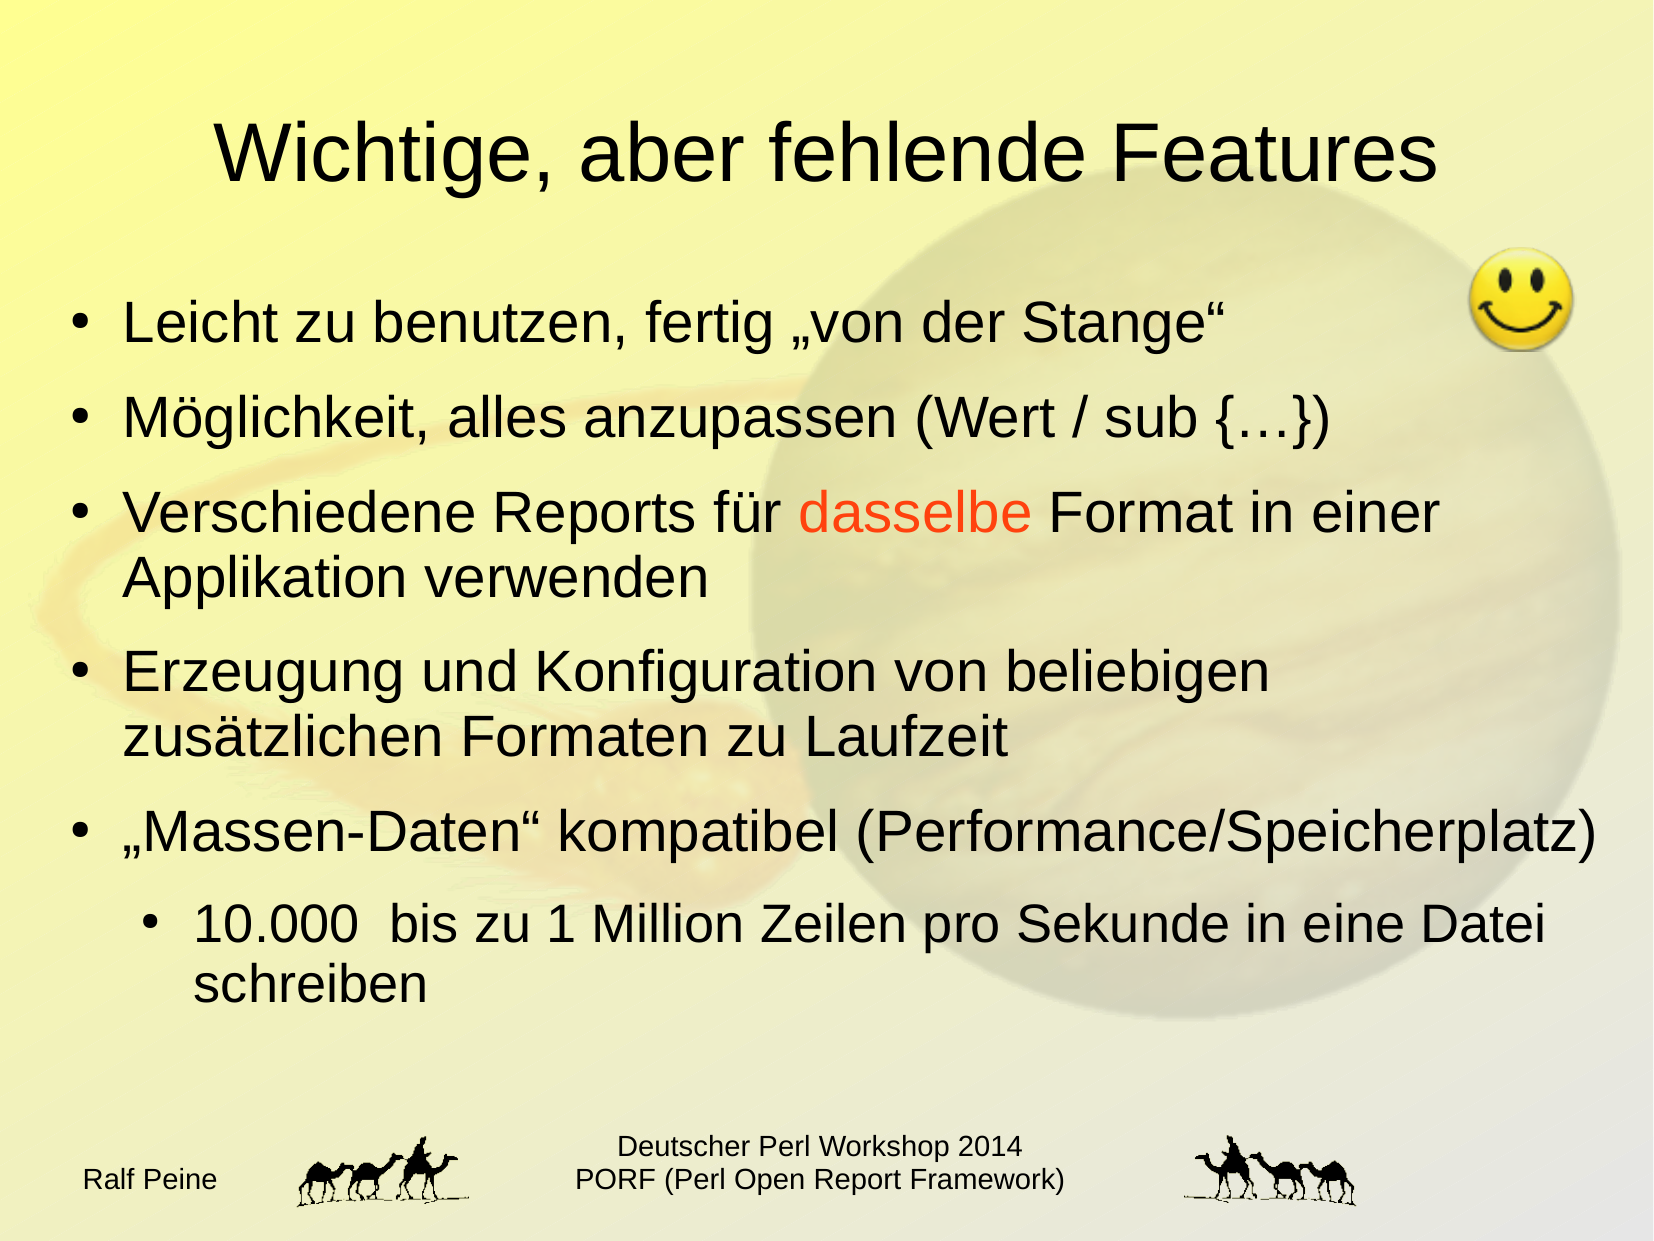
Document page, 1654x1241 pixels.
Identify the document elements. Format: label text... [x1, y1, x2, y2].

list Leicht zu benutzen, fertig „von der Stange“ Möglichkeit, alles anzupassen (Wert / sub {…}) Verschiedene Reports für dasselbe Format in einer Applikation verwenden Erzeugung und Konfiguration von beliebigen zusätzlichen Formaten zu Laufzeit „Massen-Daten“ kompatibel (Performance/Speicherplatz) 10.000 bis zu 1 Million Zeilen pro Sekunde in eine Datei schreiben [52, 290, 1610, 1109]
picture [291, 1134, 469, 1214]
picture [3, 138, 1654, 1054]
picture [1184, 1133, 1362, 1213]
title Wichtige, aber fehlende Features [82, 49, 1571, 257]
